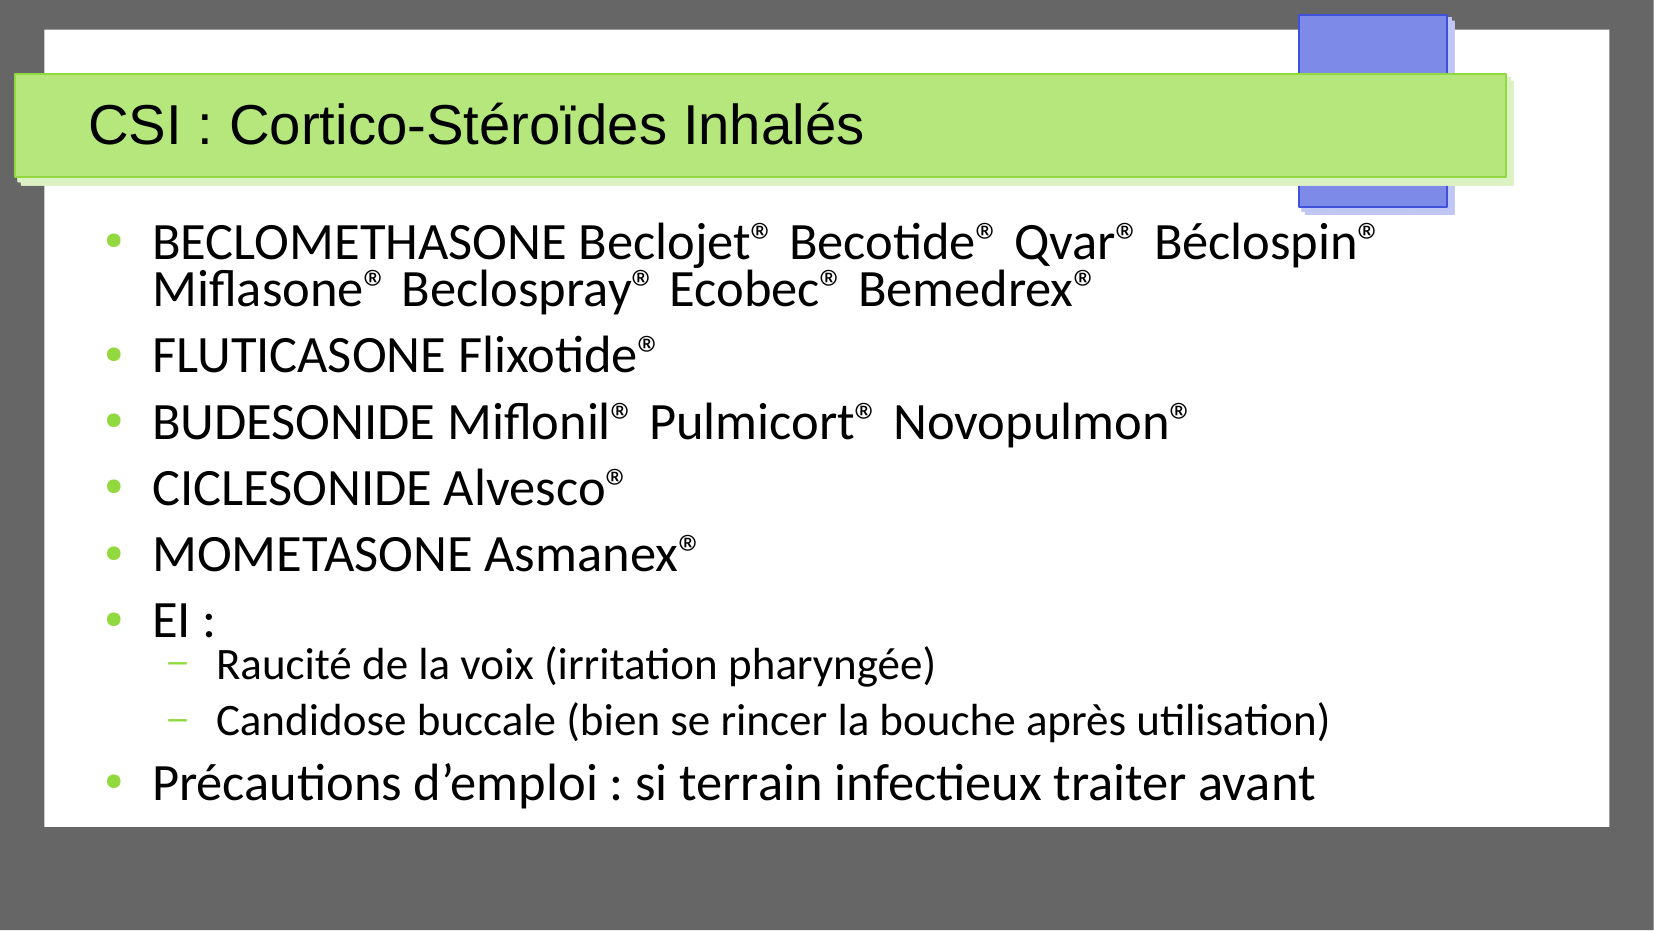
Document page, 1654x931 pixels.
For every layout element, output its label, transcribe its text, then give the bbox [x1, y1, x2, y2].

list BECLOMETHASONE Beclojet® Becotide® Qvar® Béclospin® Miflasone® Beclospray® Ecobec® Bemedrex® FLUTICASONE Flixotide® BUDESONIDE Miflonil® Pulmicort® Novopulmon® CICLESONIDE Alvesco® MOMETASONE Asmanex® EI : Raucité de la voix (irritation pharyngée) Candidose buccale (bien se rincer la bouche après utilisation) Précautions d’emploi : si terrain infectieux traiter avant [88, 221, 1565, 813]
title CSI : Cortico-Stéroïdes Inhalés [88, 73, 1506, 178]
